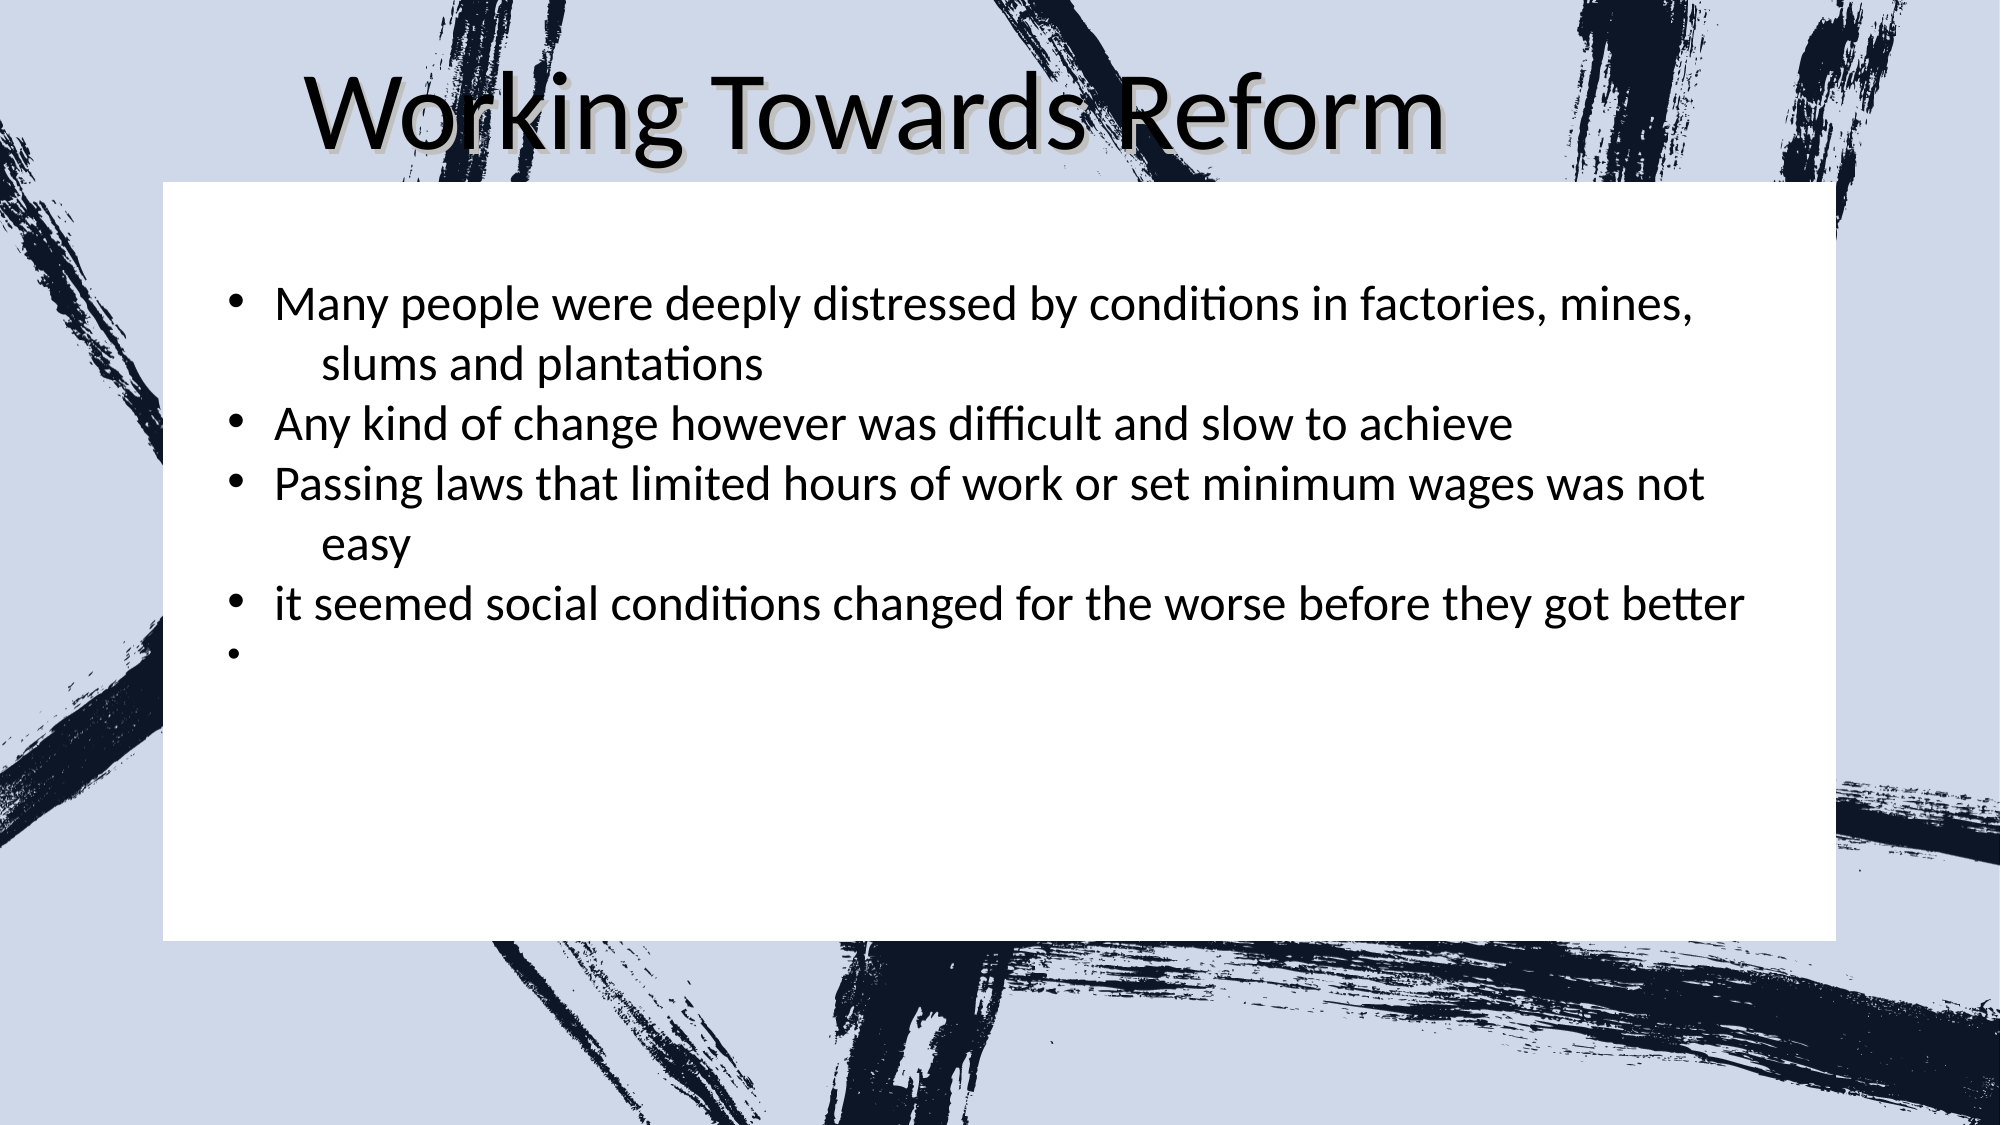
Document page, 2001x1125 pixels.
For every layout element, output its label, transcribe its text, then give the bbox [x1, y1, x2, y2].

text_box Many people were deeply distressed by conditions in factories, mines, slums and plantations Any kind of change however was difficult and slow to achieve Passing laws that limited hours of work or set minimum wages was not easy it seemed social conditions changed for the worse before they got better [212, 263, 1787, 688]
text_box [0, 0, 2000, 1125]
text_box Working Towards Reform [288, 30, 1464, 180]
